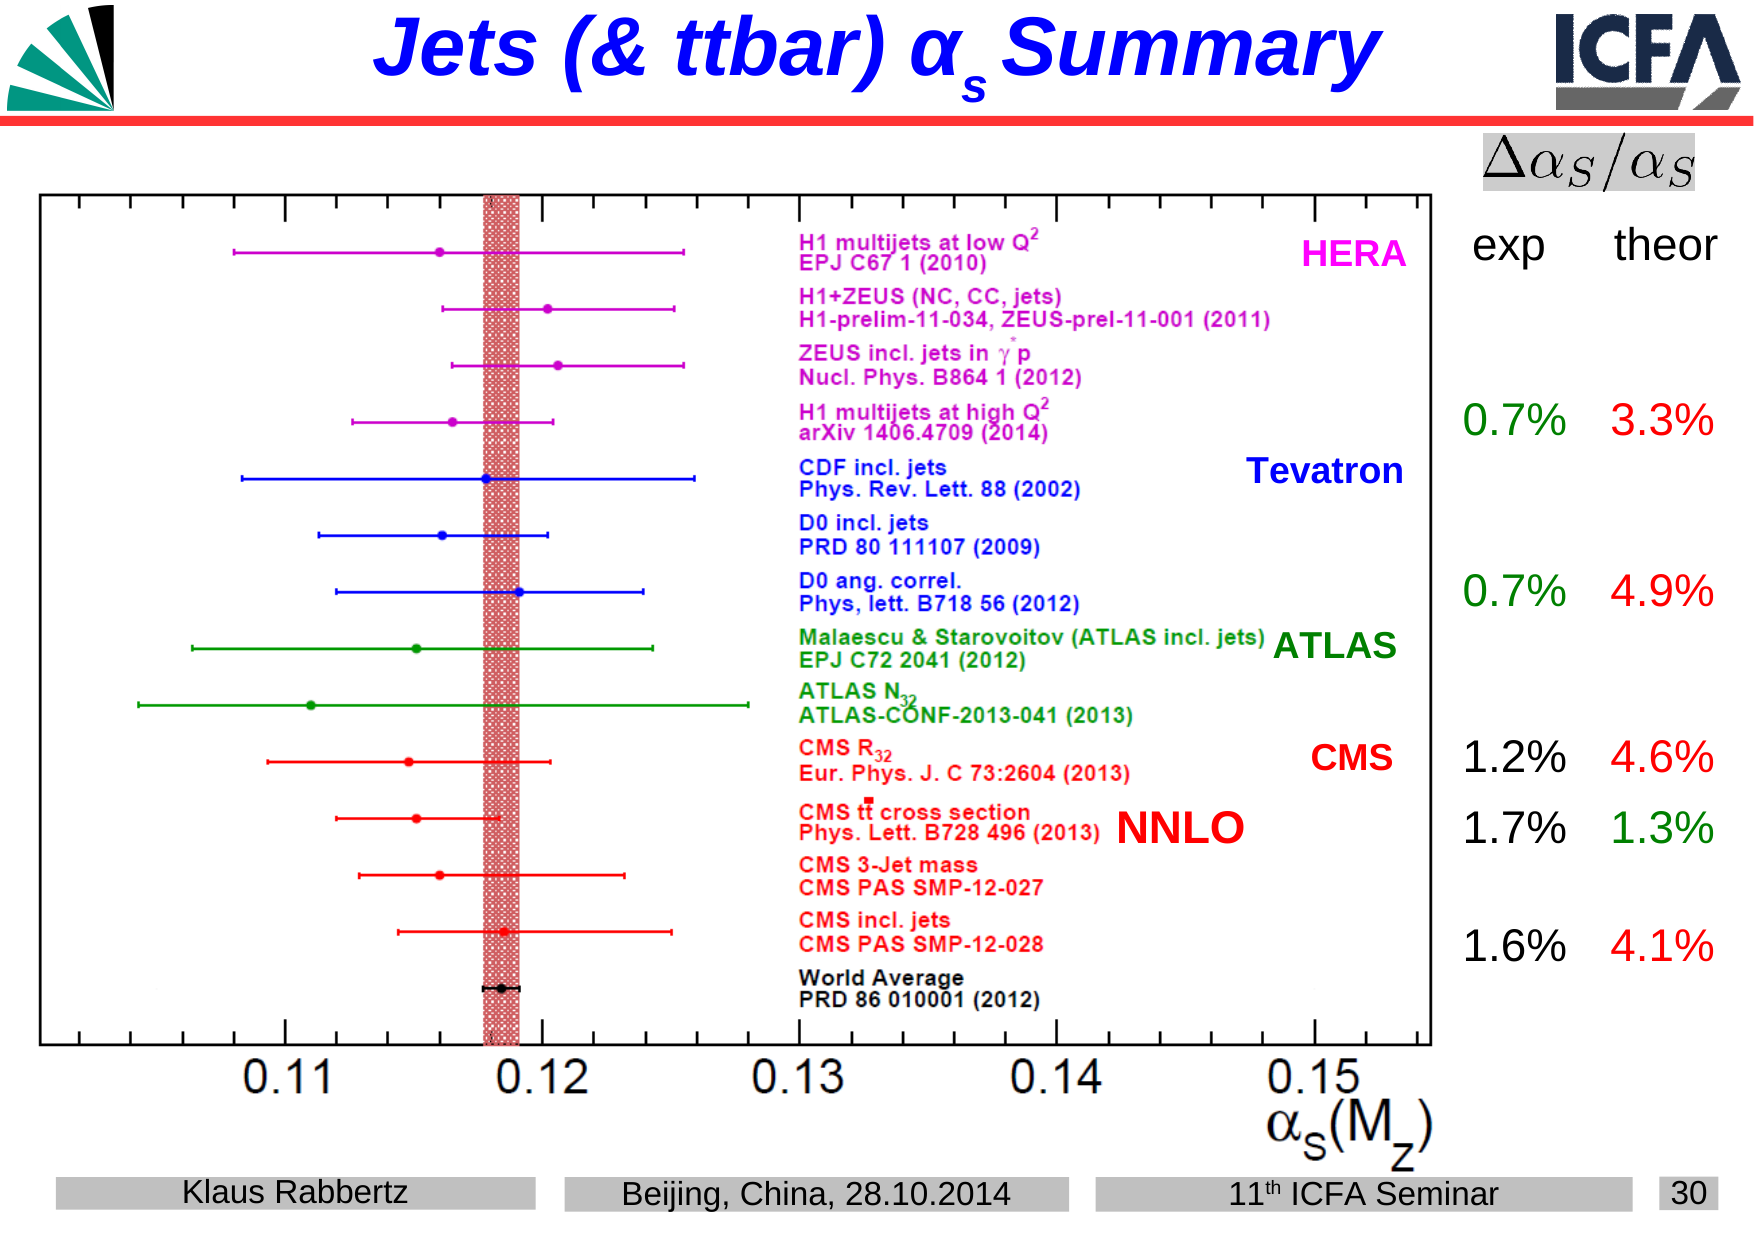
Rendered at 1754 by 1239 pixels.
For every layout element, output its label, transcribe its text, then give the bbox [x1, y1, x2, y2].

text_box 1.2% [1450, 724, 1580, 788]
text_box ATLAS [1260, 618, 1405, 673]
text_box 4.9% [1598, 559, 1727, 623]
text_box CMS [1298, 730, 1406, 785]
text_box 1.7% [1450, 795, 1580, 859]
text_box 3.3% [1598, 388, 1727, 452]
text_box NNLO [1104, 796, 1258, 860]
text_box 0.7% [1450, 387, 1580, 452]
text_box theor [1602, 213, 1731, 277]
text_box 1.3% [1598, 795, 1727, 859]
text_box exp [1460, 213, 1558, 277]
picture [7, 5, 114, 112]
title Jets (& ttbar) αs Summary [153, 0, 1600, 113]
picture [1600, 14, 1741, 110]
text_box Tevatron [1234, 443, 1413, 498]
text_box 4.6% [1598, 724, 1727, 788]
text_box HERA [1289, 226, 1419, 281]
picture [1482, 132, 1695, 192]
text_box 4.1% [1598, 913, 1727, 977]
text_box 0.7% [1450, 559, 1580, 623]
text_box 1.6% [1450, 913, 1580, 977]
picture [31, 183, 1439, 1177]
